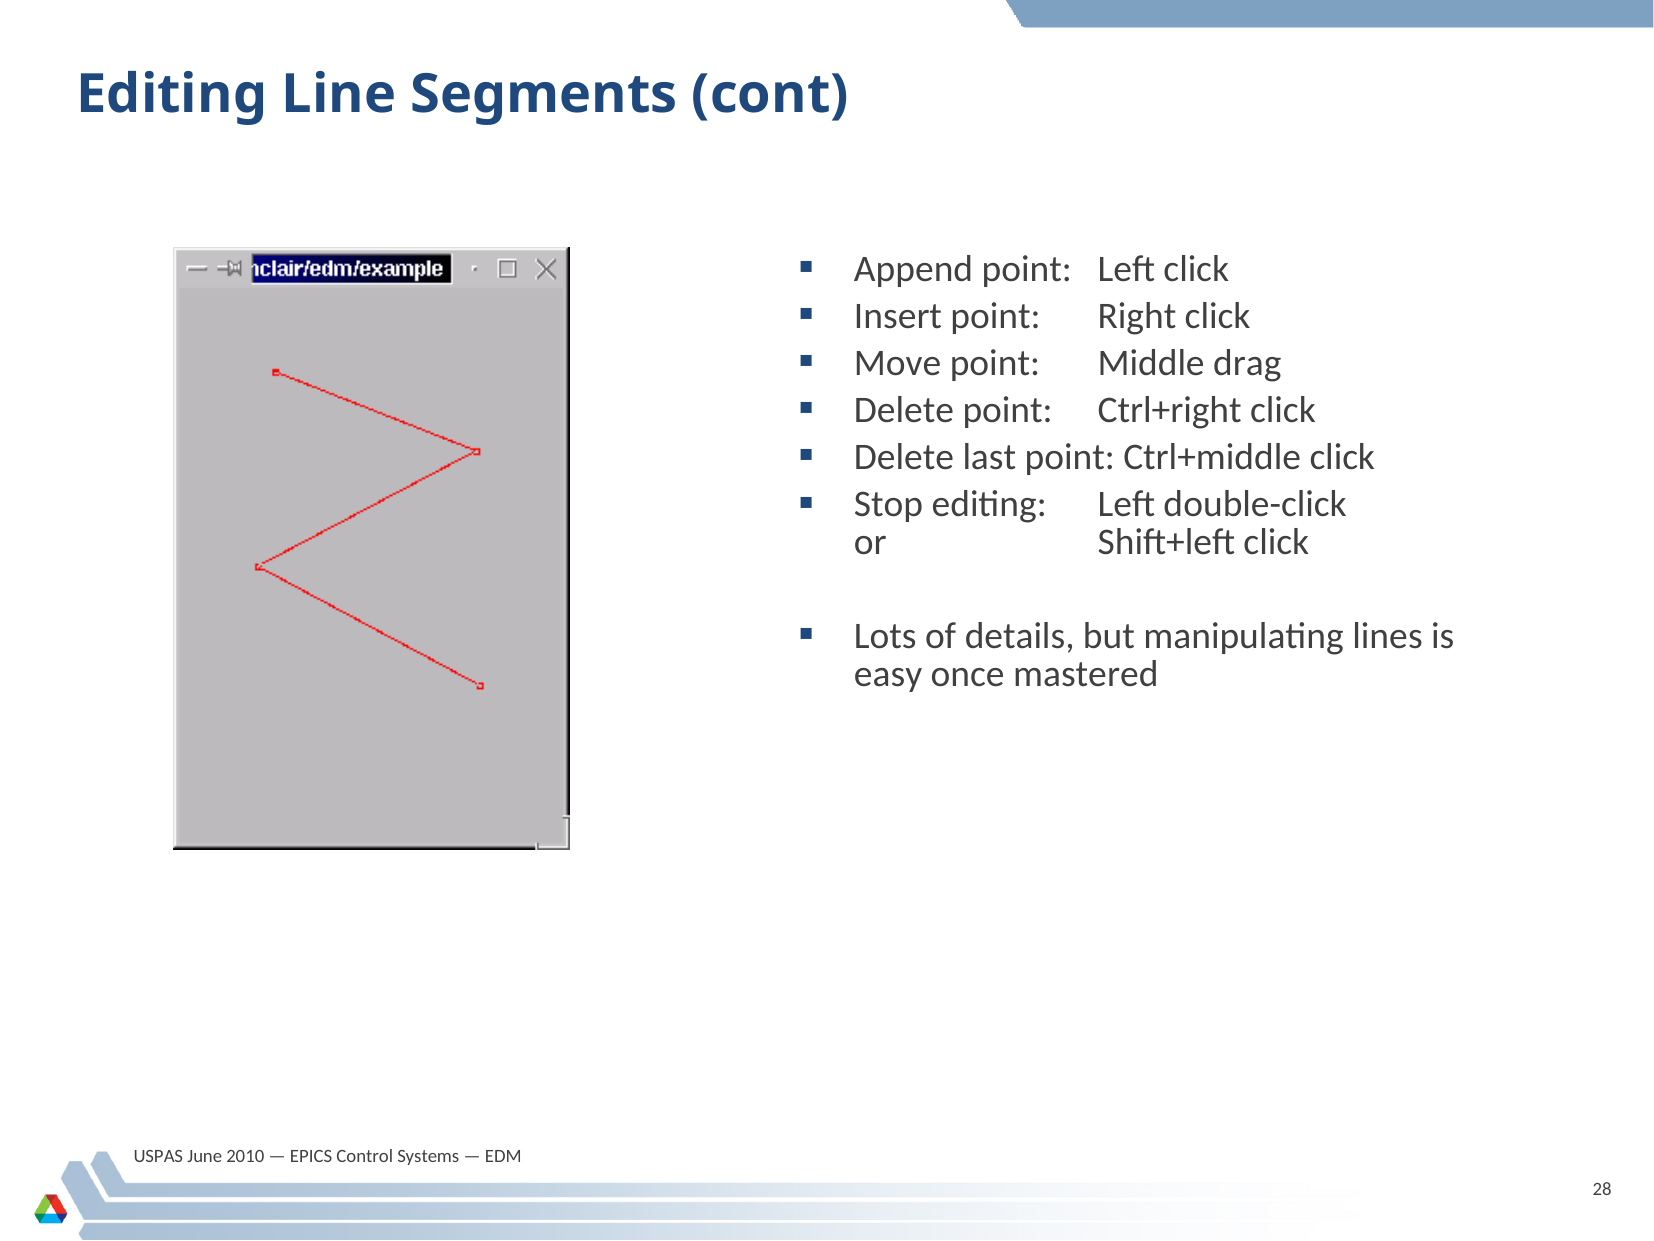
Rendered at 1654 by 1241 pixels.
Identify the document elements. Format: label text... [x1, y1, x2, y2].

list Append point: Left click Insert point: Right click Move point: Middle drag Delete point: Ctrl+right click Delete last point: Ctrl+middle click Stop editing: Left double-click or Shift+left click Lots of details, but manipulating lines is easy once mastered [797, 253, 1498, 1024]
title Editing Line Segments (cont) [61, 39, 1500, 143]
picture [0, 0, 1654, 29]
picture [173, 247, 570, 850]
picture [0, 1143, 1654, 1240]
